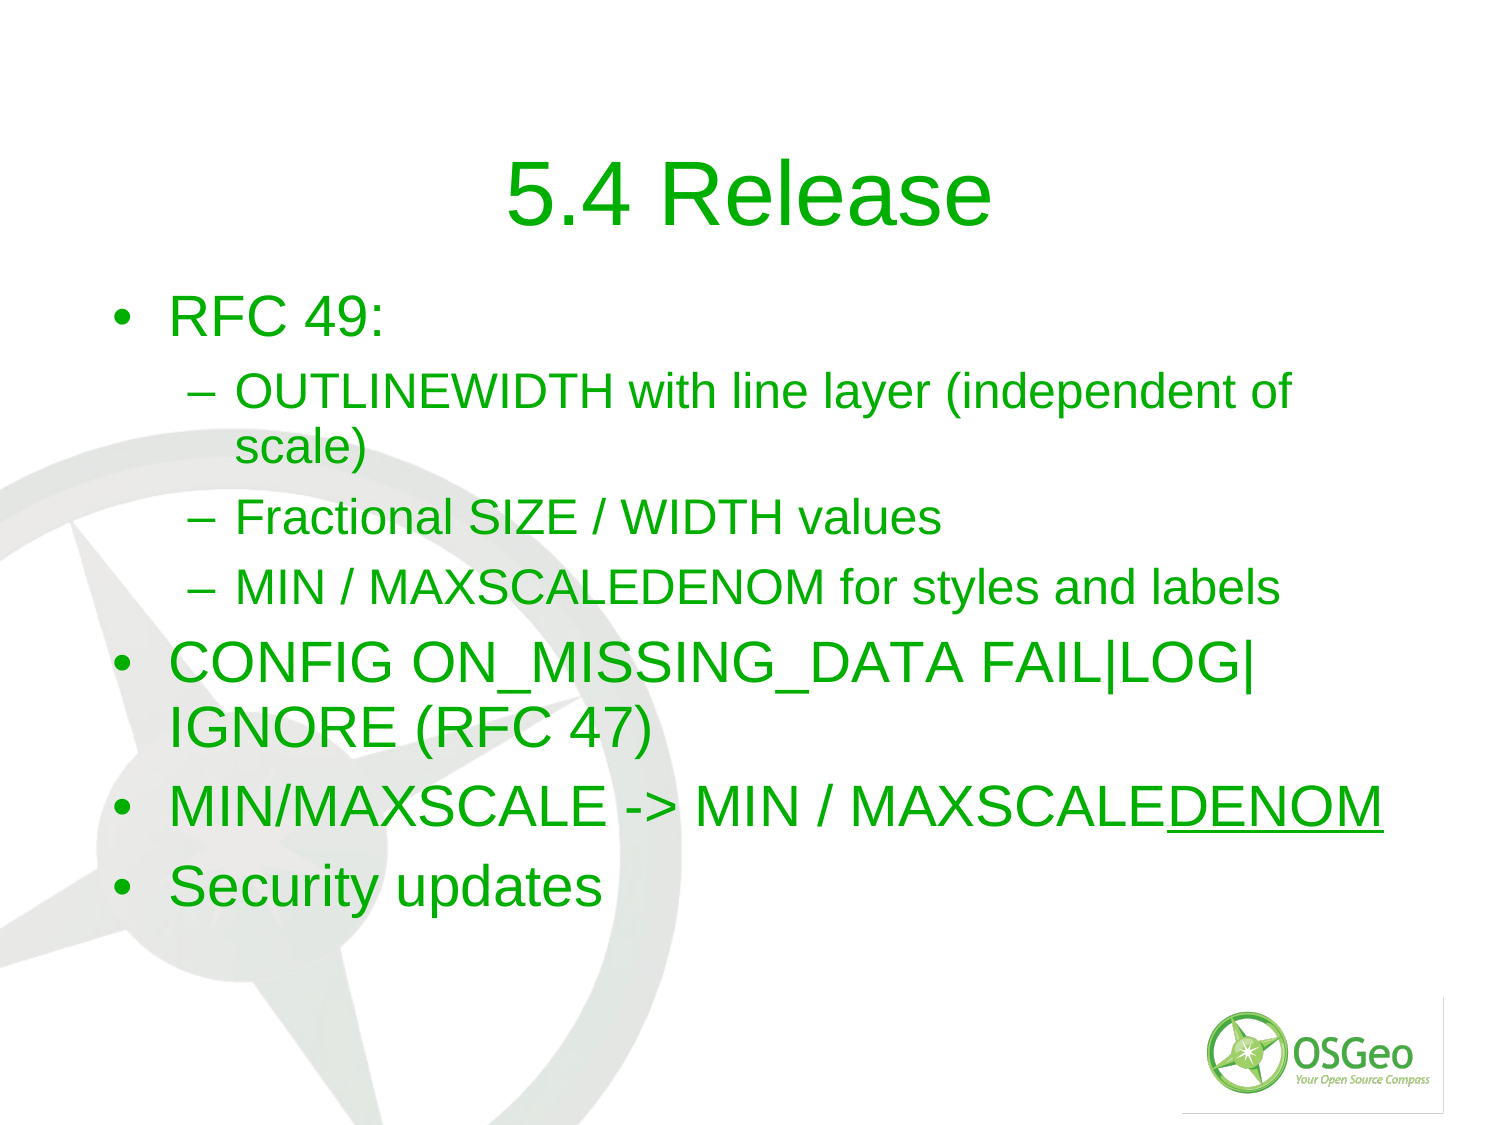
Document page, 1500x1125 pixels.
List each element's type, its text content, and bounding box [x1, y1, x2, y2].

picture [0, 413, 739, 1125]
title 5.4 Release [112, 83, 1388, 283]
picture [1181, 996, 1444, 1114]
list RFC 49: OUTLINEWIDTH with line layer (independent of scale) Fractional SIZE / WIDTH values MIN / MAXSCALEDENOM for styles and labels CONFIG ON_MISSING_DATA FAIL|LOG|IGNORE (RFC 47) MIN/MAXSCALE -> MIN / MAXSCALEDENOM Security updates [112, 283, 1388, 944]
